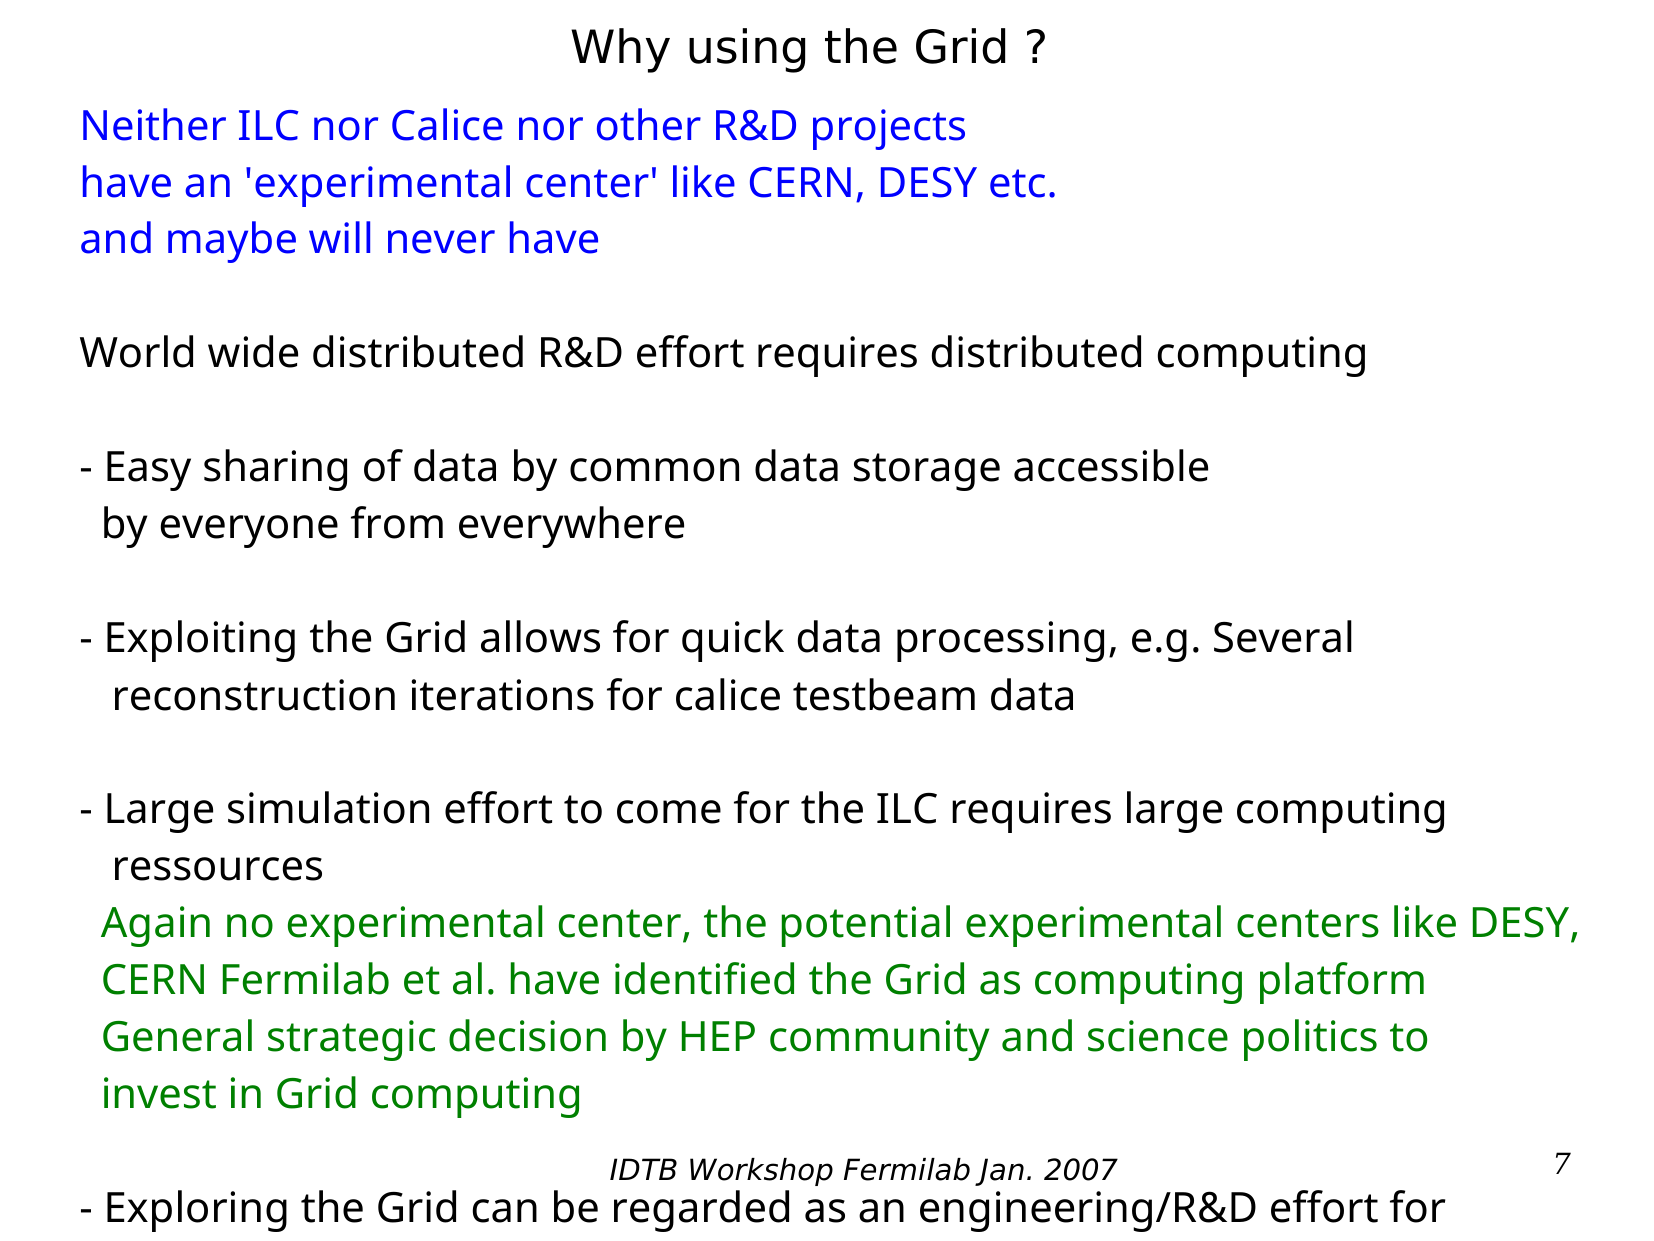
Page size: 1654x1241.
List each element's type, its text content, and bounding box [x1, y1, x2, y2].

text_box Neither ILC nor Calice nor other R&D projects have an 'experimental center' like CERN, DESY etc. and maybe will never have World wide distributed R&D effort requires distributed computing - Easy sharing of data by common data storage accessible by everyone from everywhere - Exploiting the Grid allows for quick data processing, e.g. Several reconstruction iterations for calice testbeam data - Large simulation effort to come for the ILC requires large computing ressources Again no experimental center, the potential experimental centers like DESY, CERN Fermilab et al. have identified the Grid as computing platform General strategic decision by HEP community and science politics to invest in Grid computing - Exploring the Grid can be regarded as an engineering/R&D effort for the ILC just as hardware development or simulation studies (which in turn demand significant computing power) Software (and computing) infrastructure is part of the ILC Project !!!! [64, 87, 1654, 1241]
text_box Why using the Grid ? [555, 13, 1068, 82]
